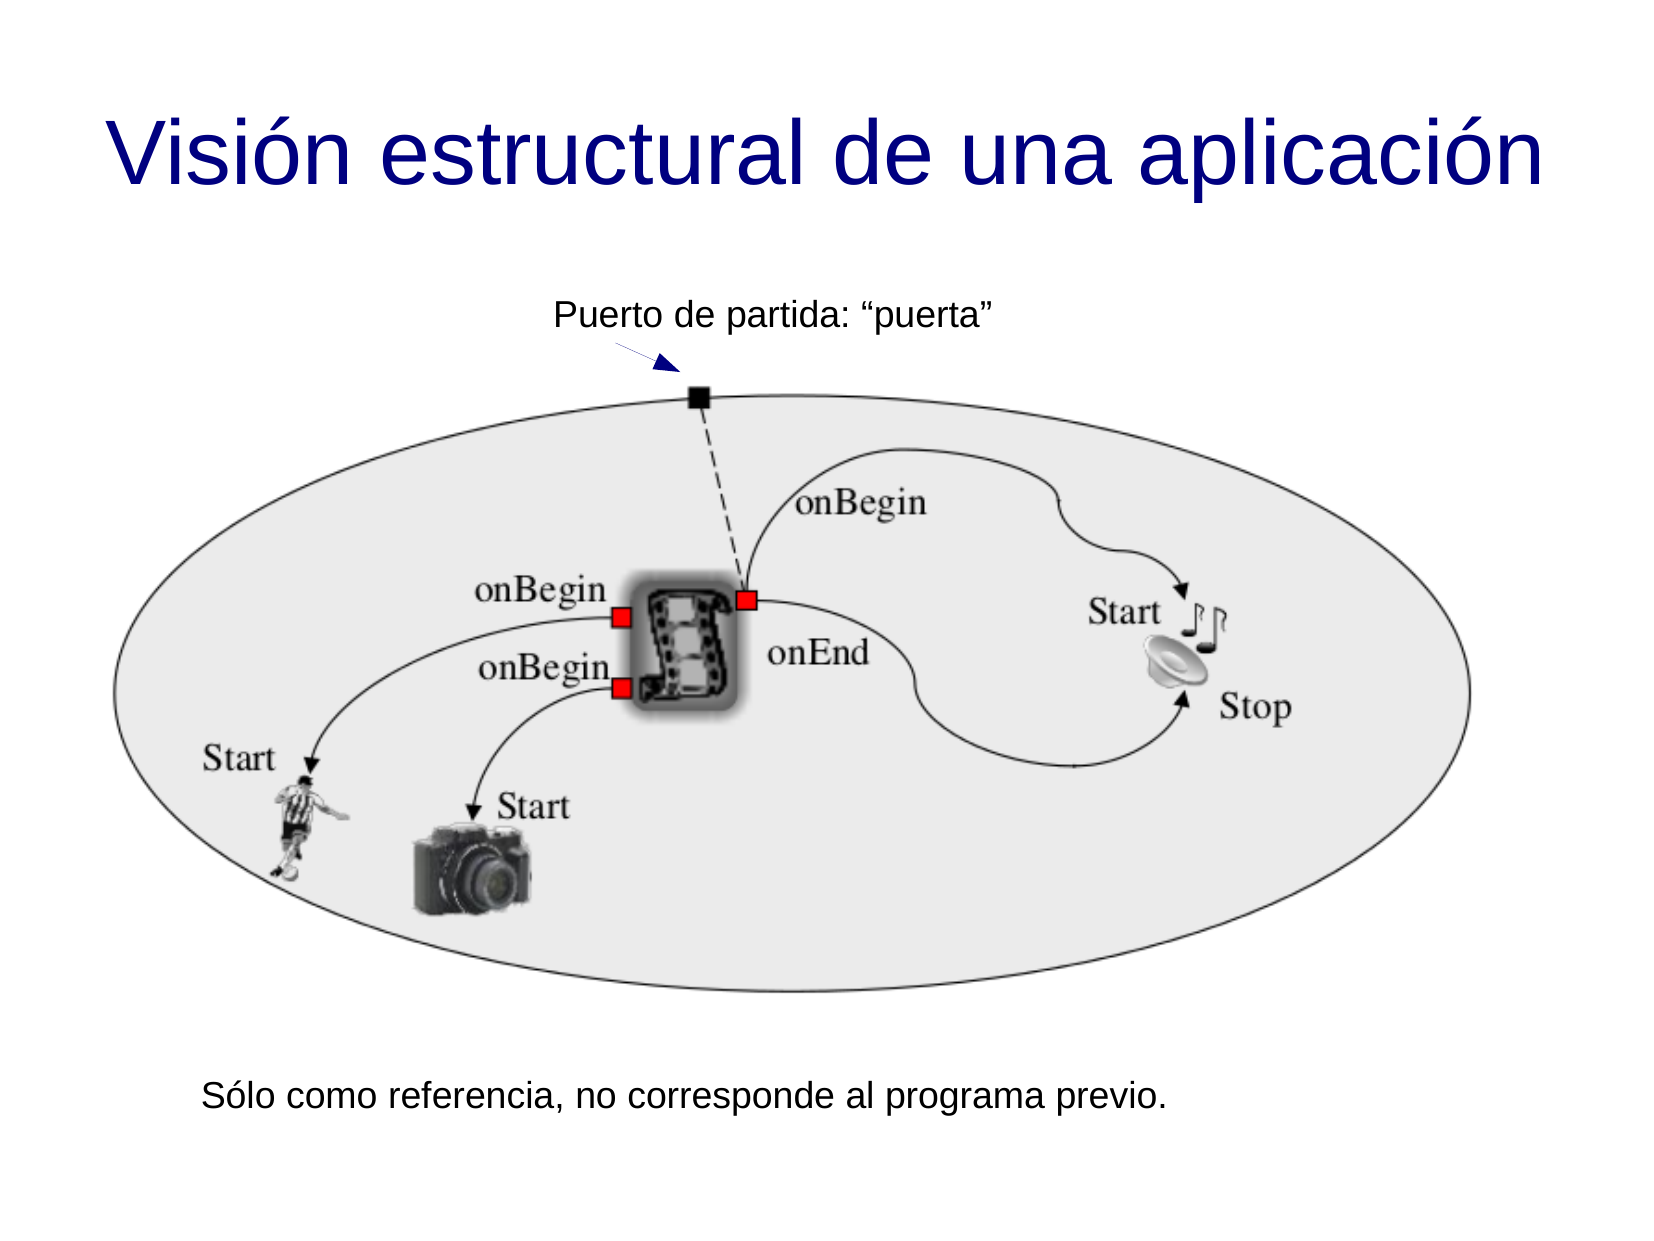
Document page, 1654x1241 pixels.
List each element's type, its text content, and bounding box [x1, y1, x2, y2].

title Visión estructural de una aplicación [82, 49, 1571, 257]
text_box Puerto de partida: “puerta” [538, 286, 1008, 343]
text_box Sólo como referencia, no corresponde al programa previo. [186, 1067, 1183, 1125]
picture [82, 383, 1538, 995]
